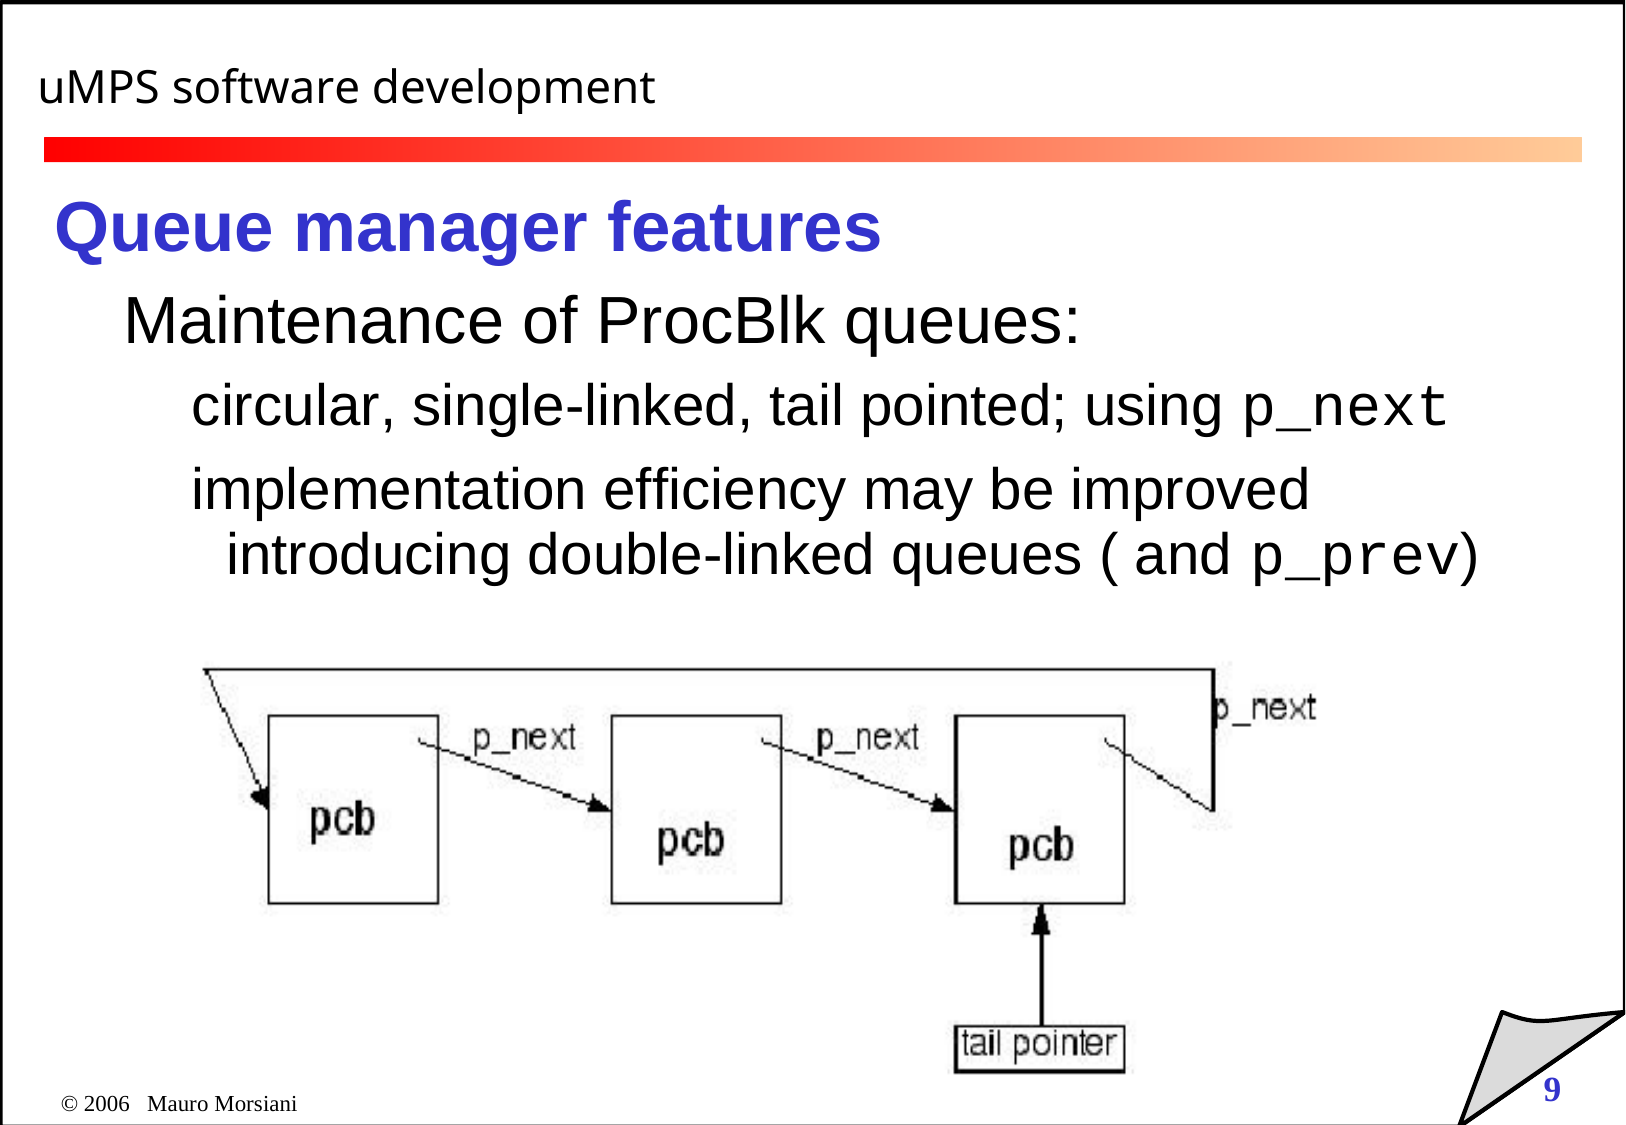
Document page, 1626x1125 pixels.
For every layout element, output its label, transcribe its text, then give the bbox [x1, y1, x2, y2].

title uMPS software development [37, 44, 1587, 130]
picture [197, 660, 1331, 1086]
list Queue manager features Maintenance of ProcBlk queues: circular, single-linked, tail pointed; using p_next implementation efficiency may be improved introducing double-linked queues ( and p_prev) [54, 187, 1557, 660]
